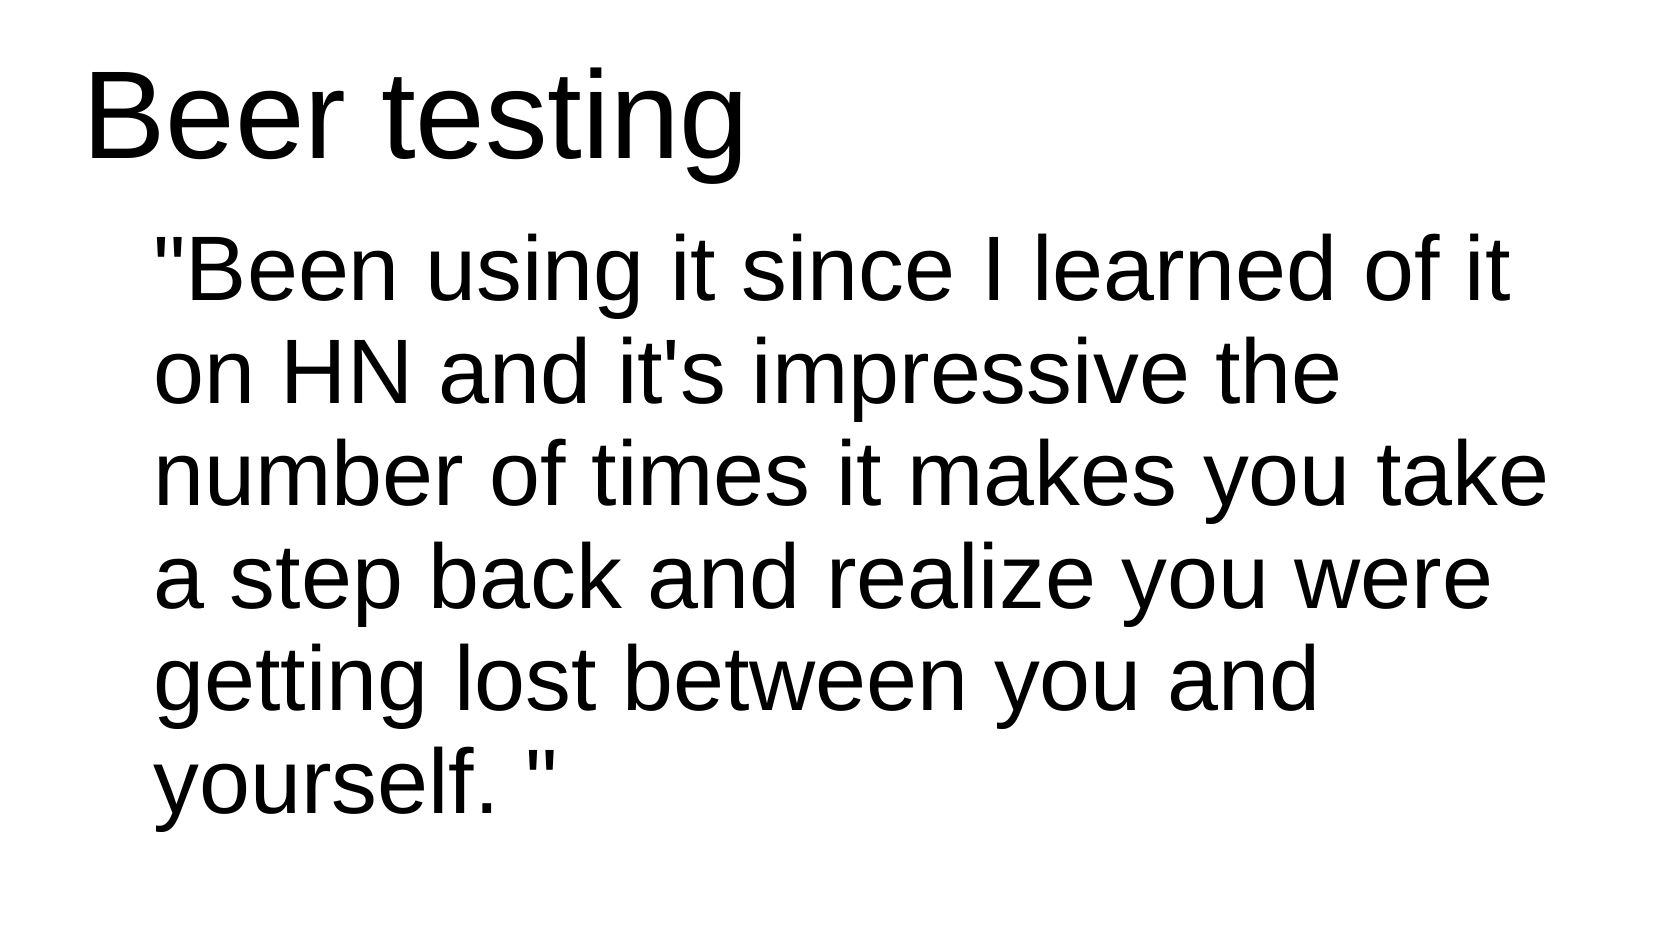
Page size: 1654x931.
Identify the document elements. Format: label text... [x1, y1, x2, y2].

list "Been using it since I learned of it on HN and it's impressive the number of times it makes you take a step back and realize you were getting lost between you and yourself. " [82, 217, 1571, 863]
title Beer testing [82, 37, 1571, 193]
